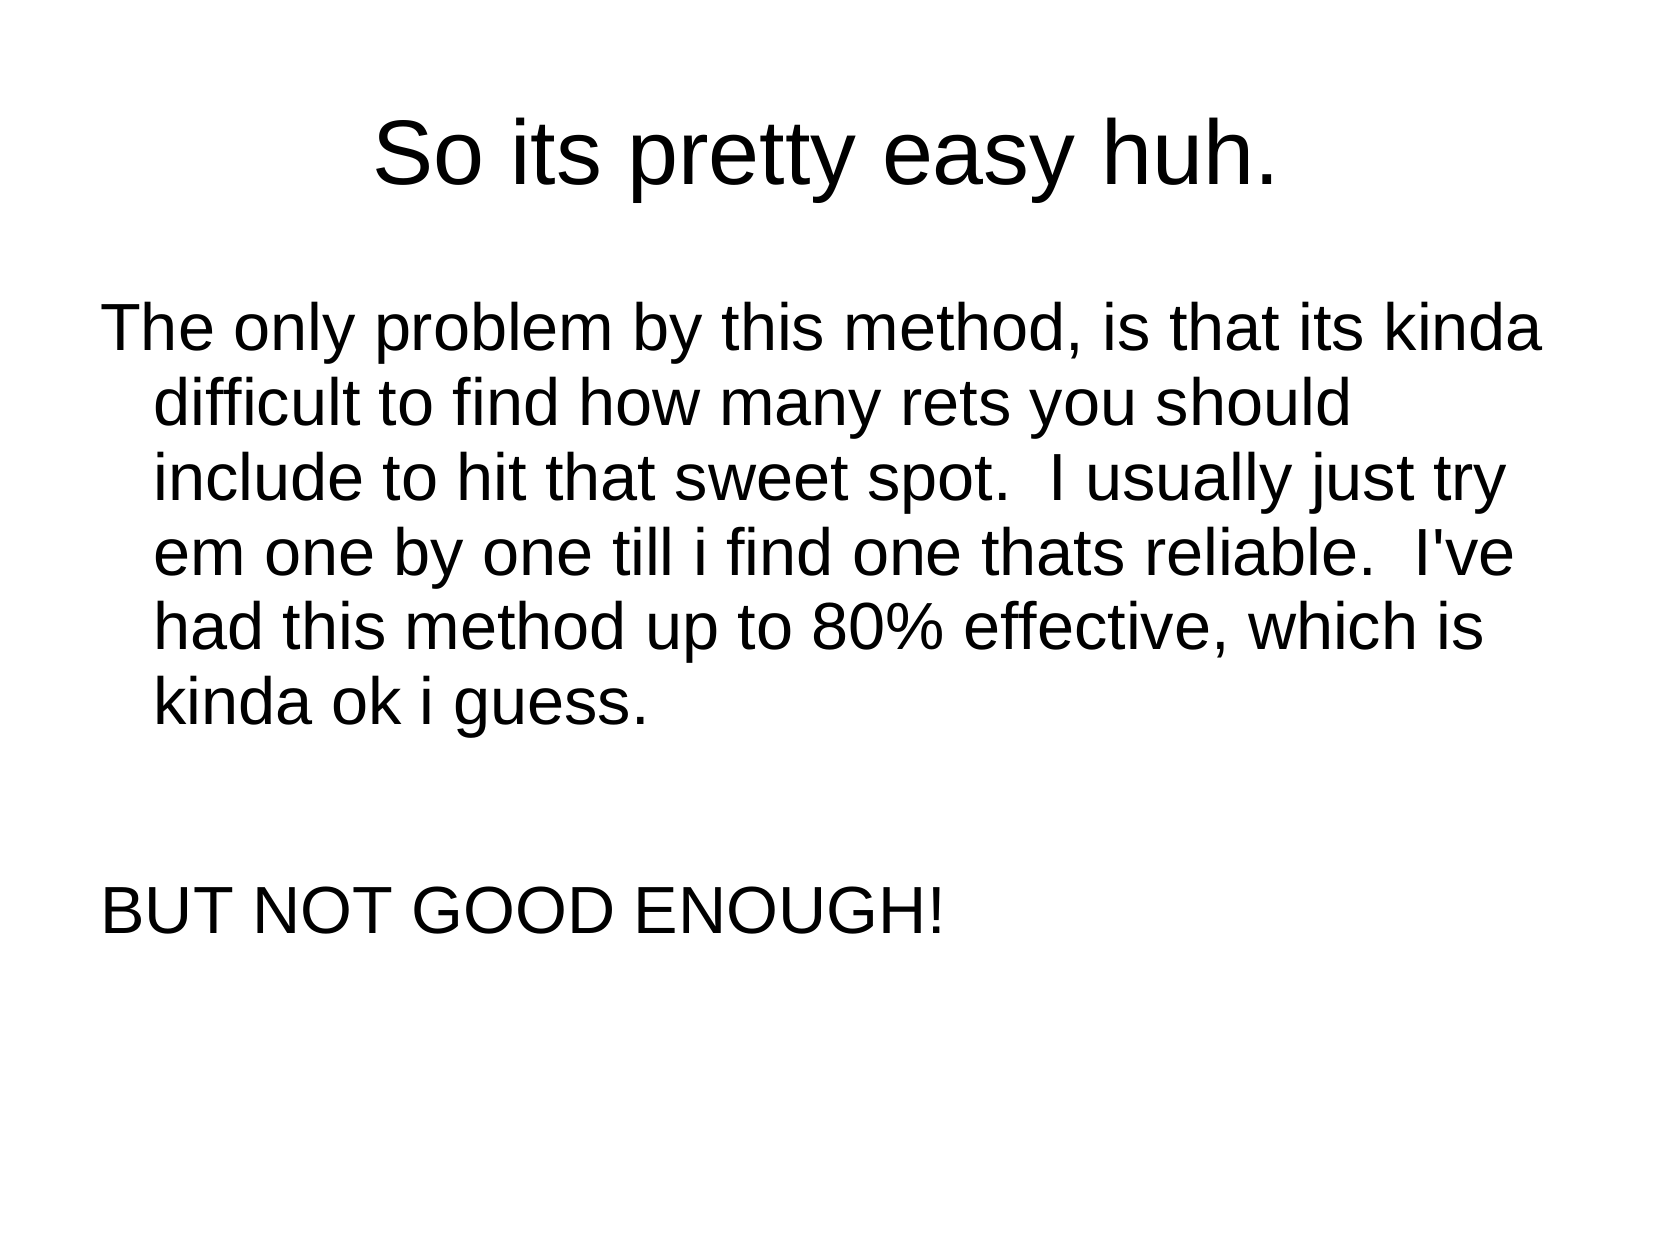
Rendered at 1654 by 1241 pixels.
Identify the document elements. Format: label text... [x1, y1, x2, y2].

list The only problem by this method, is that its kinda difficult to find how many rets you should include to hit that sweet spot. I usually just try em one by one till i find one thats reliable. I've had this method up to 80% effective, which is kinda ok i guess. BUT NOT GOOD ENOUGH! [82, 290, 1571, 1109]
title So its pretty easy huh. [82, 49, 1571, 257]
